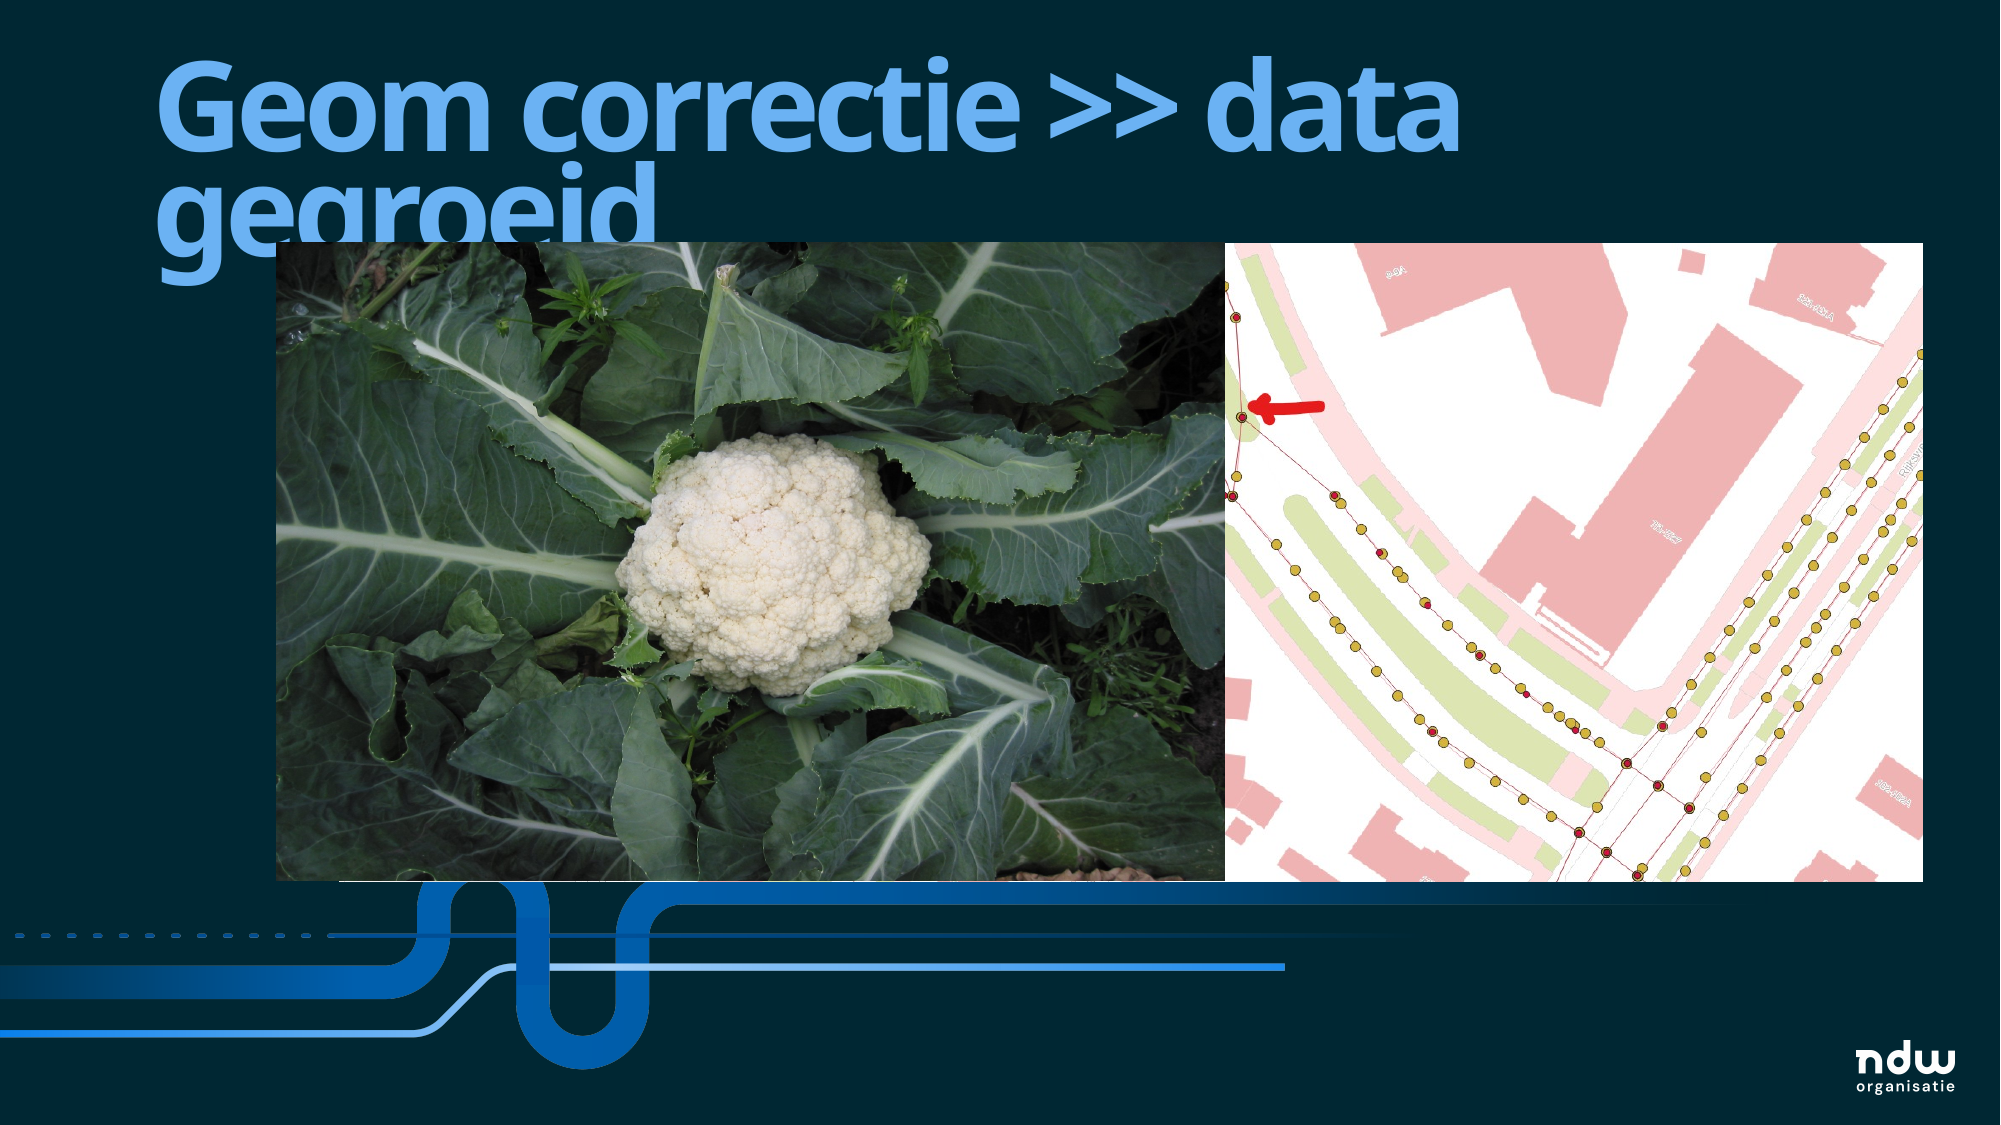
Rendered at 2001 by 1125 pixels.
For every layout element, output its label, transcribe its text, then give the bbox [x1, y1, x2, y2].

picture [276, 242, 1922, 882]
title Geom correctie >> data gegroeid [137, 59, 1863, 278]
